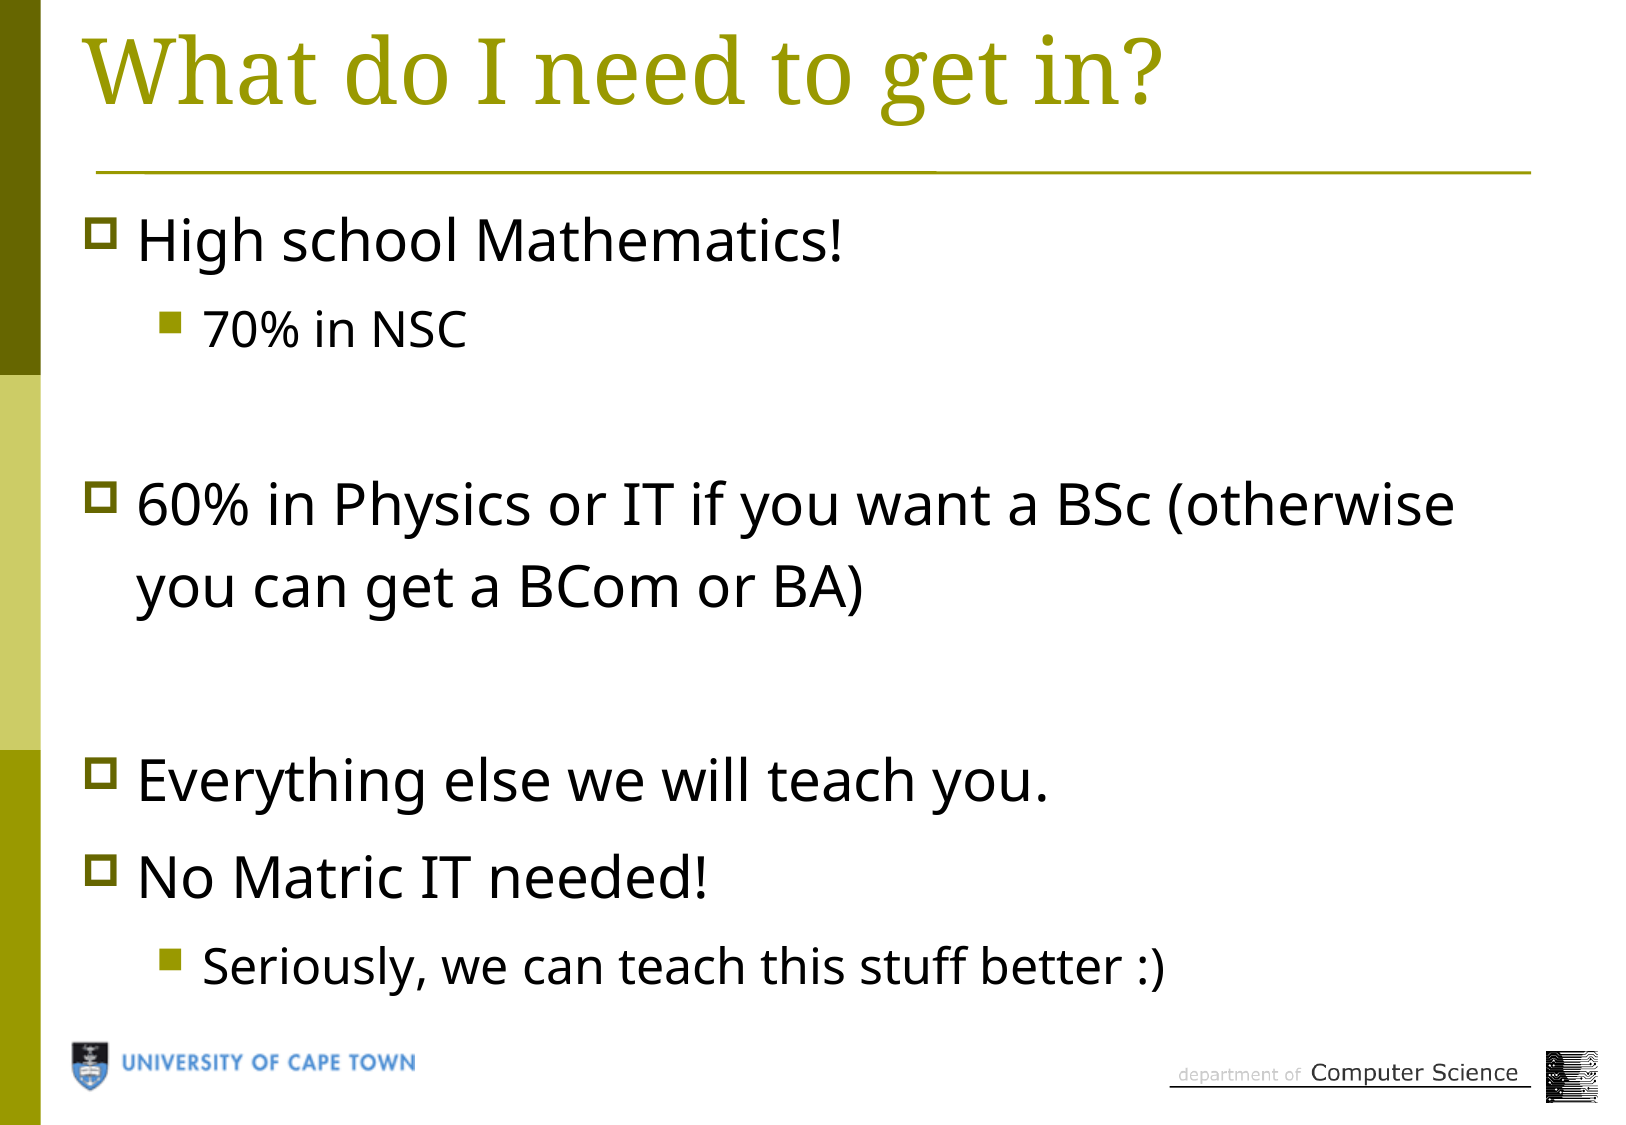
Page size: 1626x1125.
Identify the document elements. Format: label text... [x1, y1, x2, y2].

picture [61, 1024, 415, 1103]
list High school Mathematics! 70% in NSC 60% in Physics or IT if you want a BSc (otherwise you can get a BCom or BA) Everything else we will teach you. No Matric IT needed! Seriously, we can teach this stuff better :) [81, 196, 1543, 939]
picture [1169, 1043, 1532, 1091]
picture [1546, 1051, 1598, 1103]
title What do I need to get in? [81, 0, 1543, 172]
